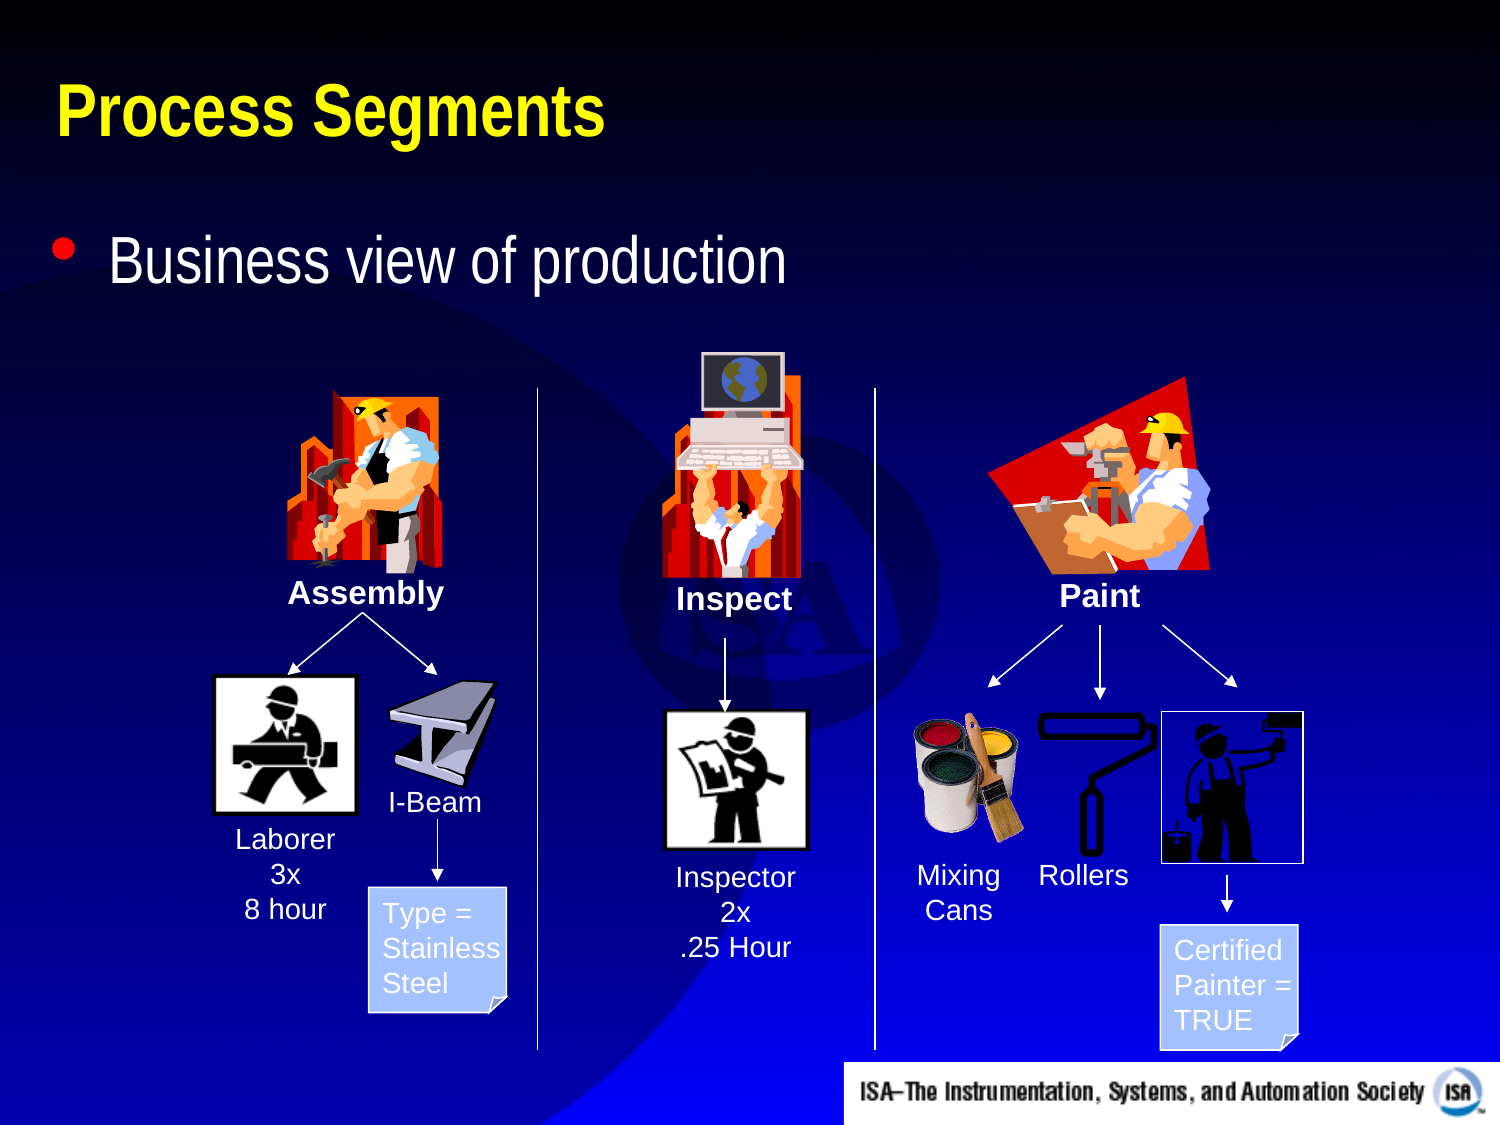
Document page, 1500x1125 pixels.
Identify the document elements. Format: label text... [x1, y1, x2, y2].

text_box Rollers [1024, 849, 1143, 899]
text_box Assembly [274, 564, 459, 618]
text_box Certified Painter = TRUE [1160, 924, 1298, 1051]
text_box Laborer 3x 8 hour [221, 813, 350, 933]
picture [0, 0, 1500, 1125]
text_box Mixing Cans [903, 849, 1015, 934]
text_box I-Beam [374, 776, 497, 825]
title Process Segments [41, 12, 1463, 201]
text_box Inspector 2x .25 Hour [661, 851, 810, 970]
text_box Paint [1045, 567, 1155, 621]
text_box Type = Stainless Steel [368, 887, 507, 1013]
text_box Inspect [662, 570, 807, 625]
list Business view of production [37, 224, 1463, 1038]
